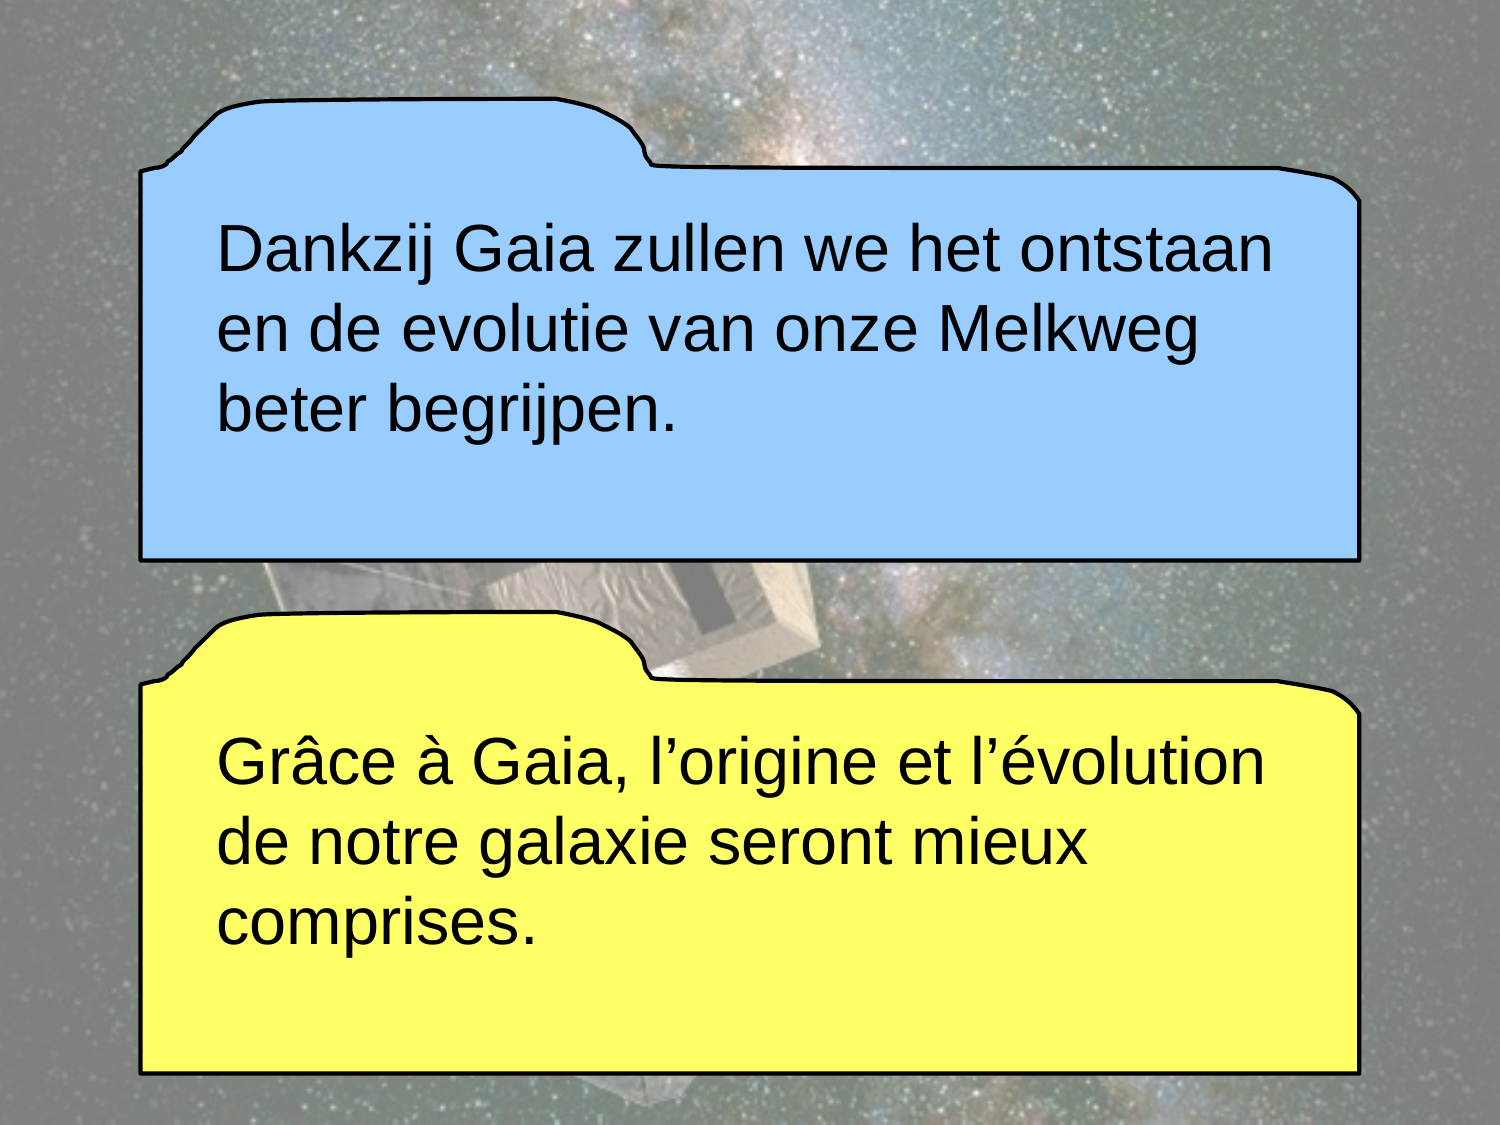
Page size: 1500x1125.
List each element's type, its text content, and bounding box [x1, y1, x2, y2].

text_box Dankzij Gaia zullen we het ontstaan en de evolutie van onze Melkweg beter begrijpen. [140, 98, 1360, 561]
picture [0, 0, 1500, 1125]
text_box Grâce à Gaia, l’origine et l’évolution de notre galaxie seront mieux comprises. [140, 611, 1360, 1074]
